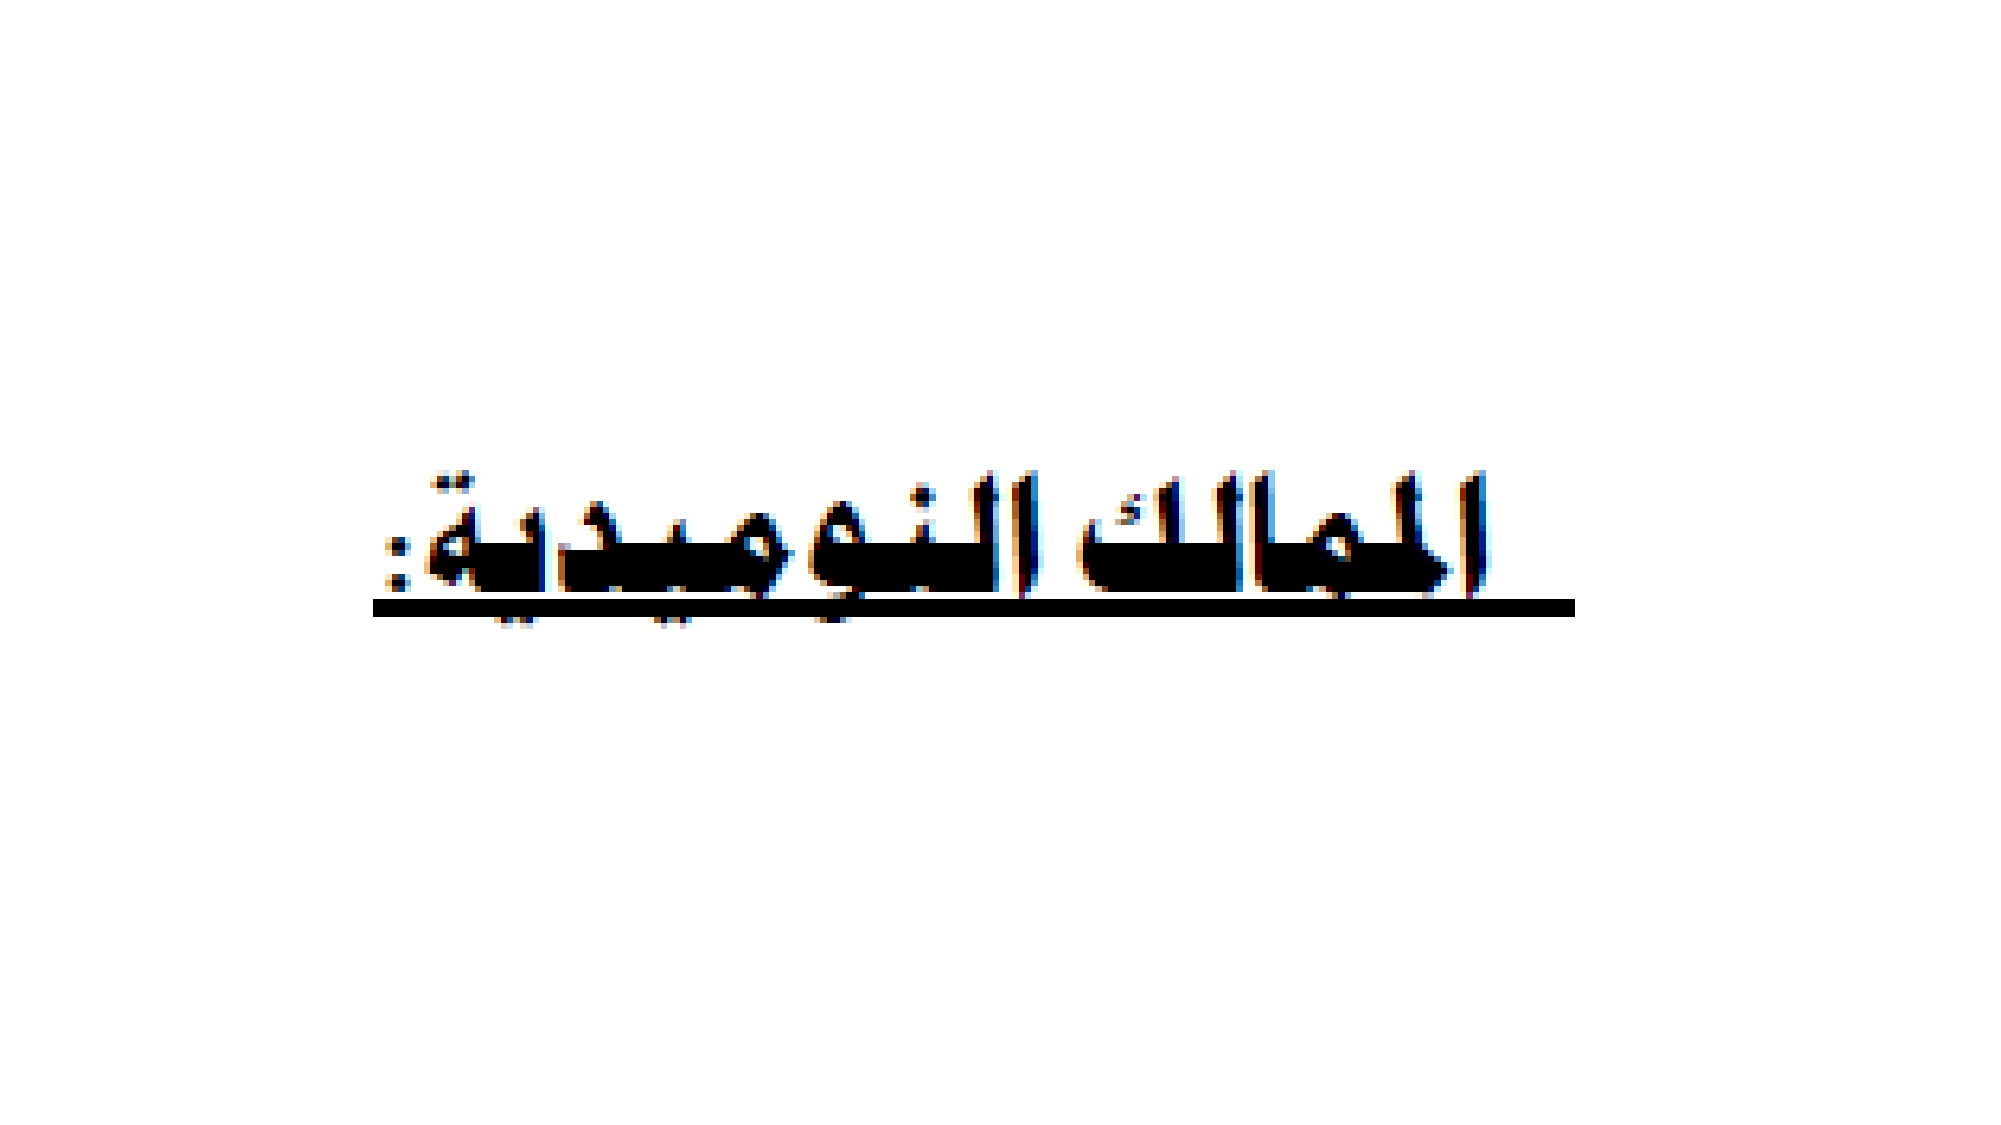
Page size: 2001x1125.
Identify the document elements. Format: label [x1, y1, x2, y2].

picture [354, 397, 1576, 691]
